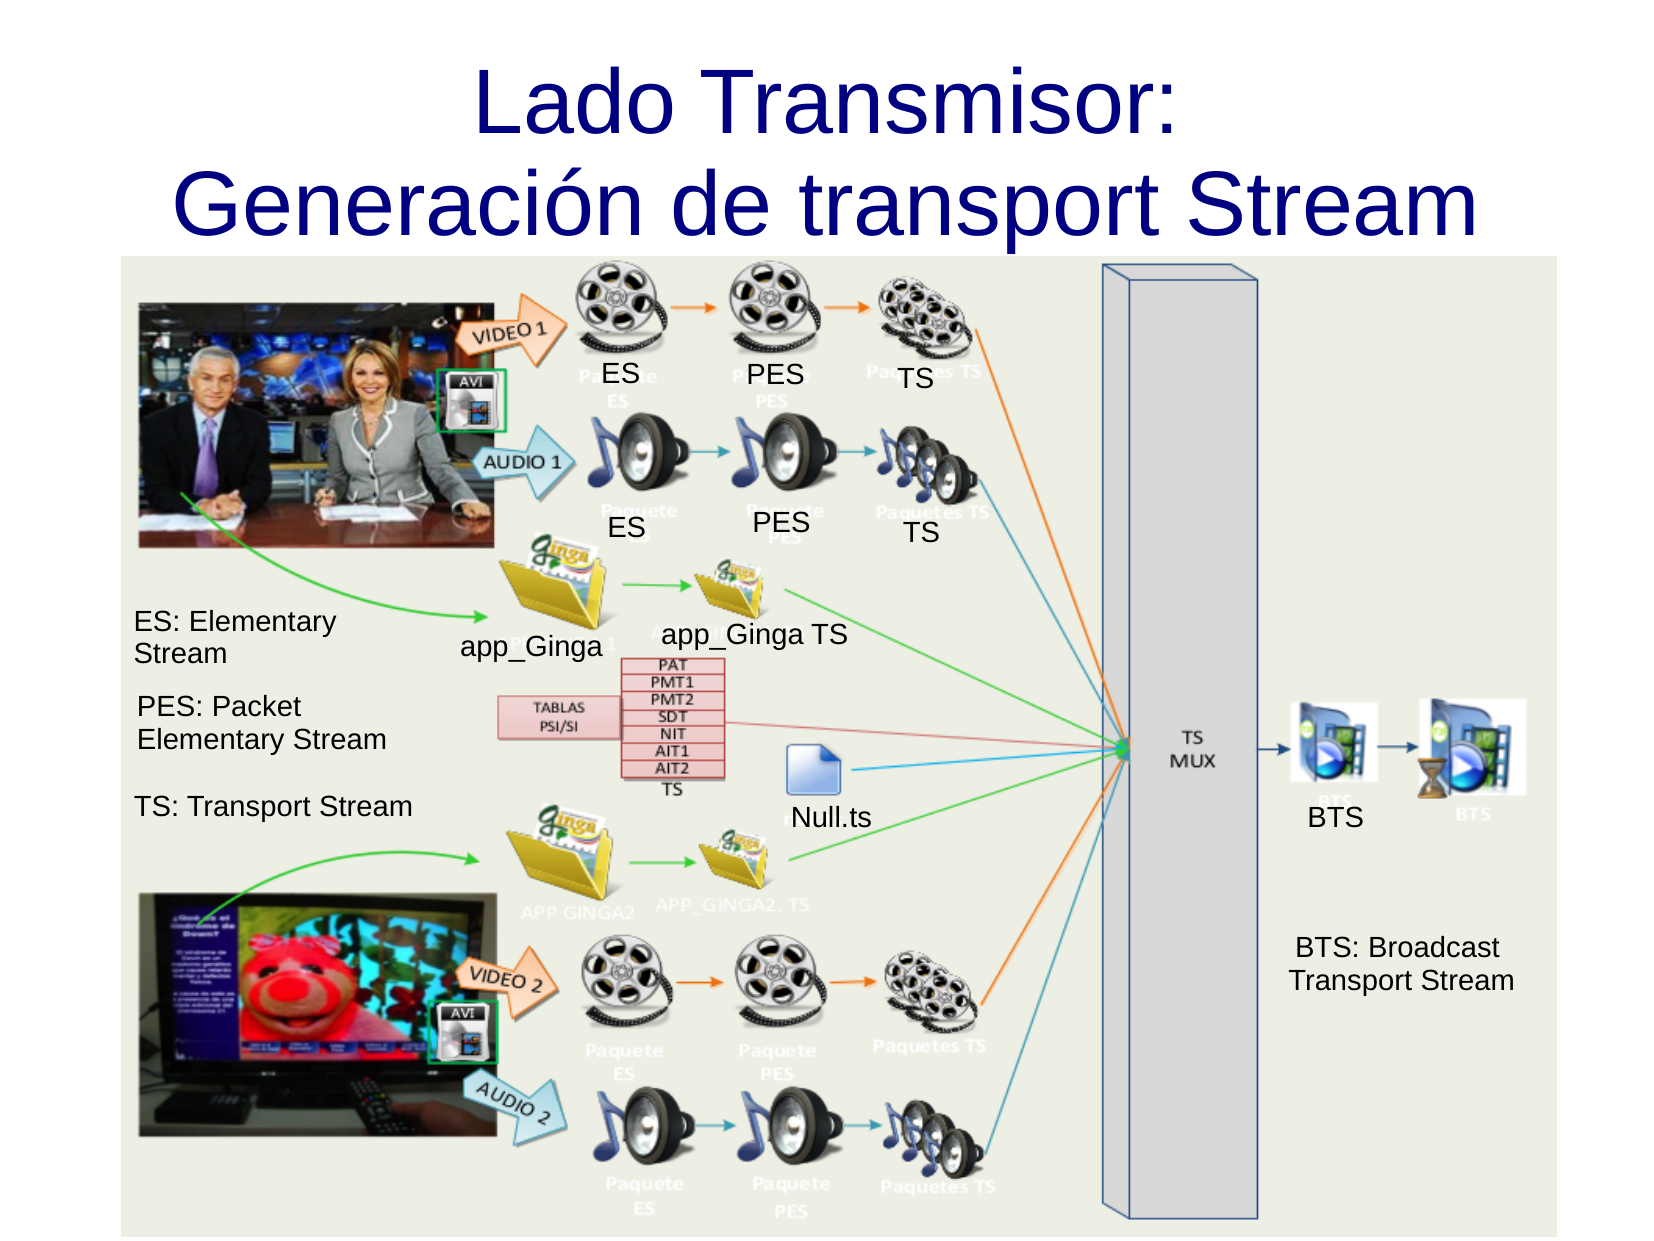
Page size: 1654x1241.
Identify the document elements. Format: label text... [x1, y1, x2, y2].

text_box PES: Packet Elementary Stream [122, 682, 422, 763]
text_box app_Ginga [445, 622, 633, 671]
text_box TS: Transport Stream [119, 782, 429, 831]
text_box TS [882, 354, 950, 403]
text_box BTS [1292, 793, 1428, 842]
text_box ES: Elementary Stream [118, 597, 360, 678]
text_box app_Ginga TS [646, 610, 867, 659]
text_box BTS: Broadcast Transport Stream [1273, 923, 1530, 1005]
text_box PES [731, 350, 839, 399]
title Lado Transmisor: Generación de transport Stream [82, 49, 1571, 257]
text_box Null.ts [776, 793, 911, 842]
text_box ES [586, 349, 656, 398]
text_box TS [888, 508, 956, 556]
text_box ES [592, 503, 662, 551]
picture [121, 256, 1557, 1237]
text_box PES [737, 498, 845, 547]
